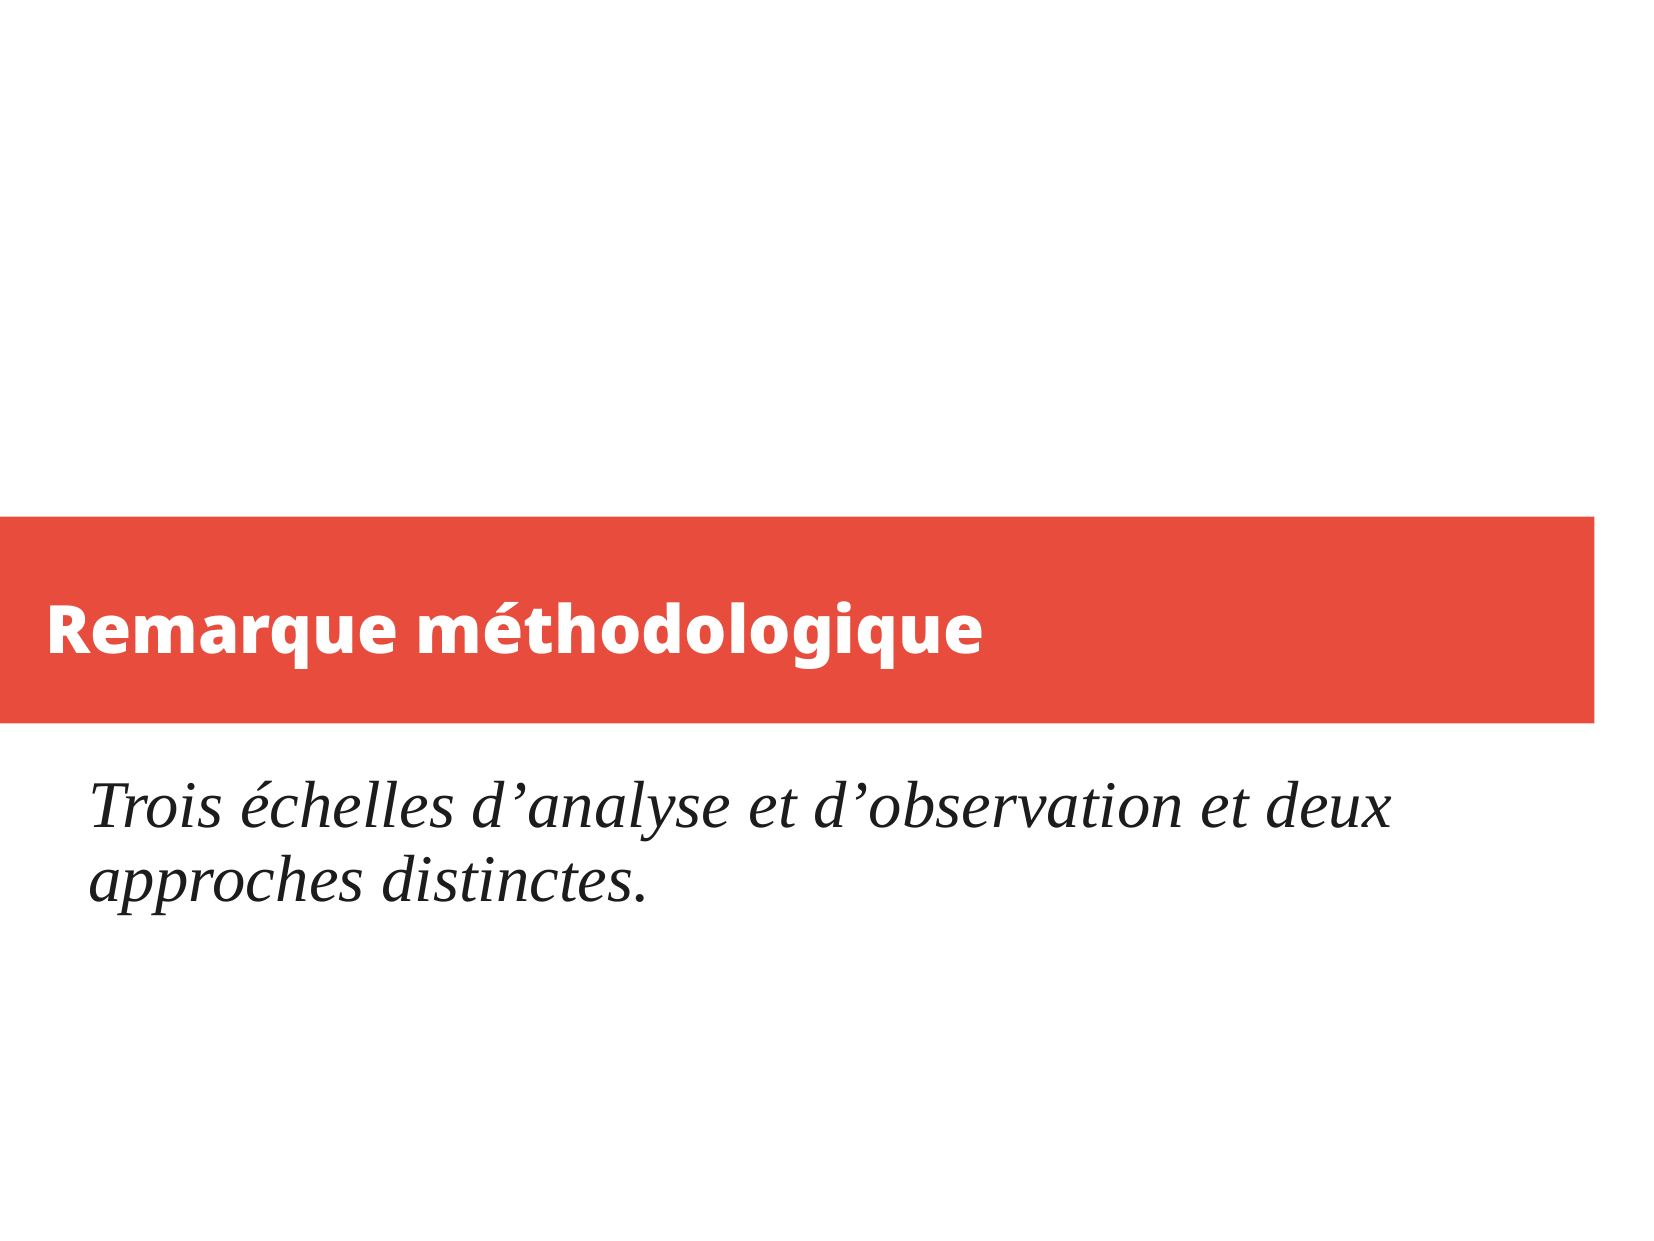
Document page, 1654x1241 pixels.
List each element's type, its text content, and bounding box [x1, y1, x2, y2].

list Trois échelles d’analyse et d’observation et deux approches distinctes. [88, 767, 1595, 1182]
title Remarque méthodologique [45, 525, 1499, 674]
